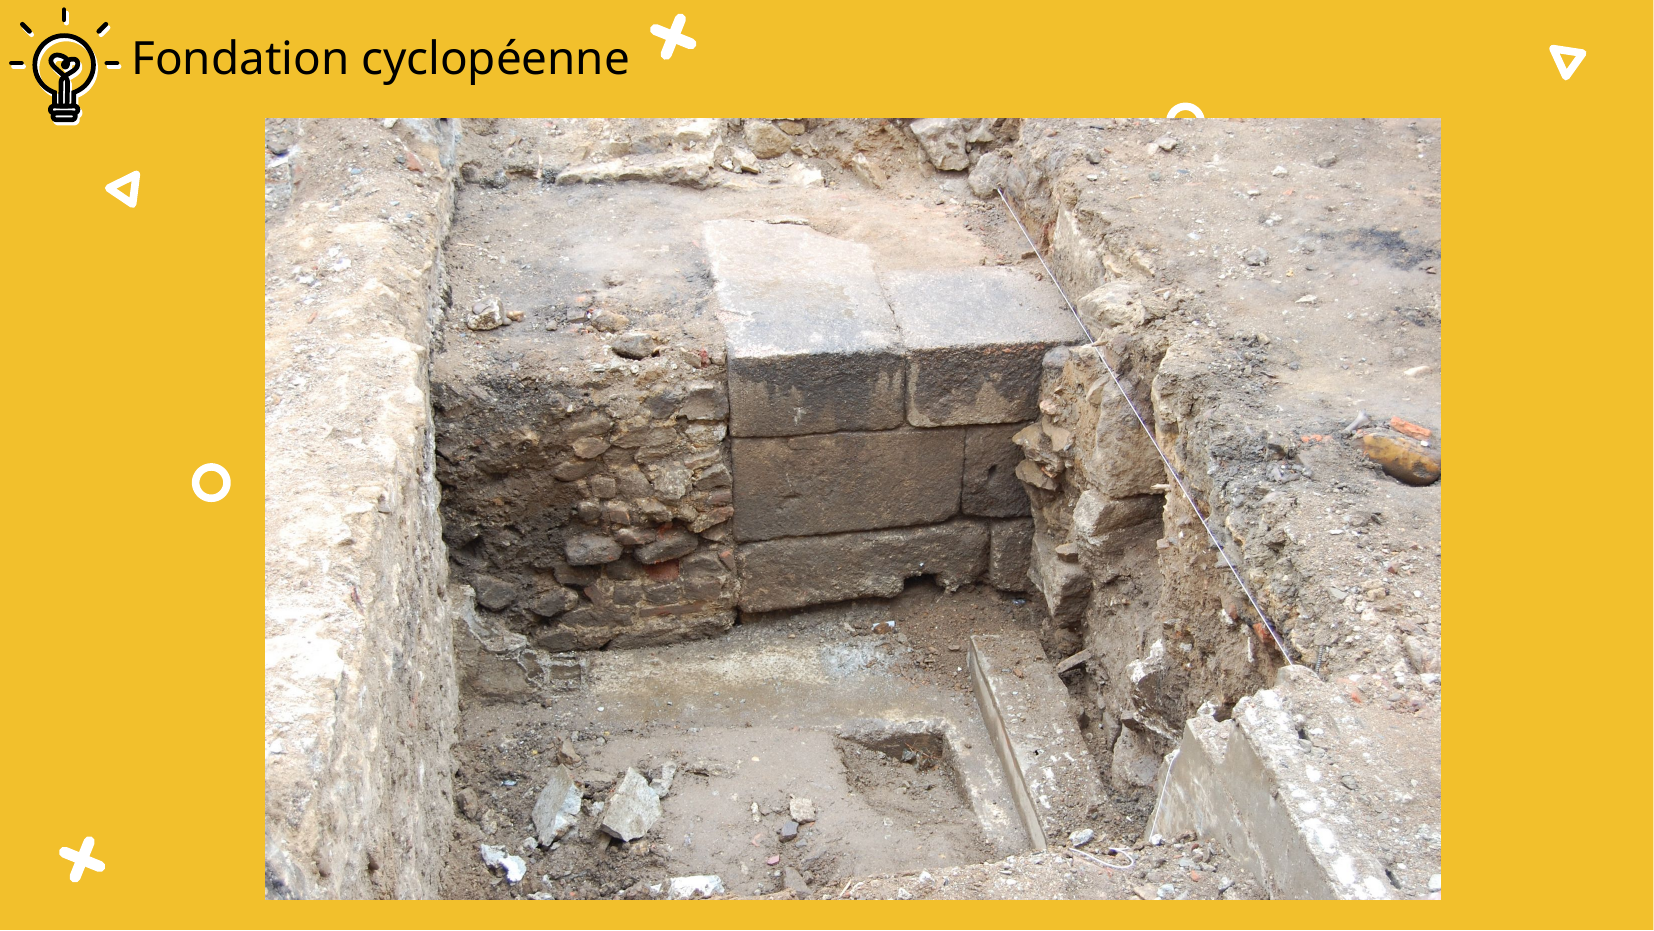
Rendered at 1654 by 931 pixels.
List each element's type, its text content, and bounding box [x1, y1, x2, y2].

picture [265, 118, 1441, 900]
title Fondation cyclopéenne [131, 0, 827, 120]
